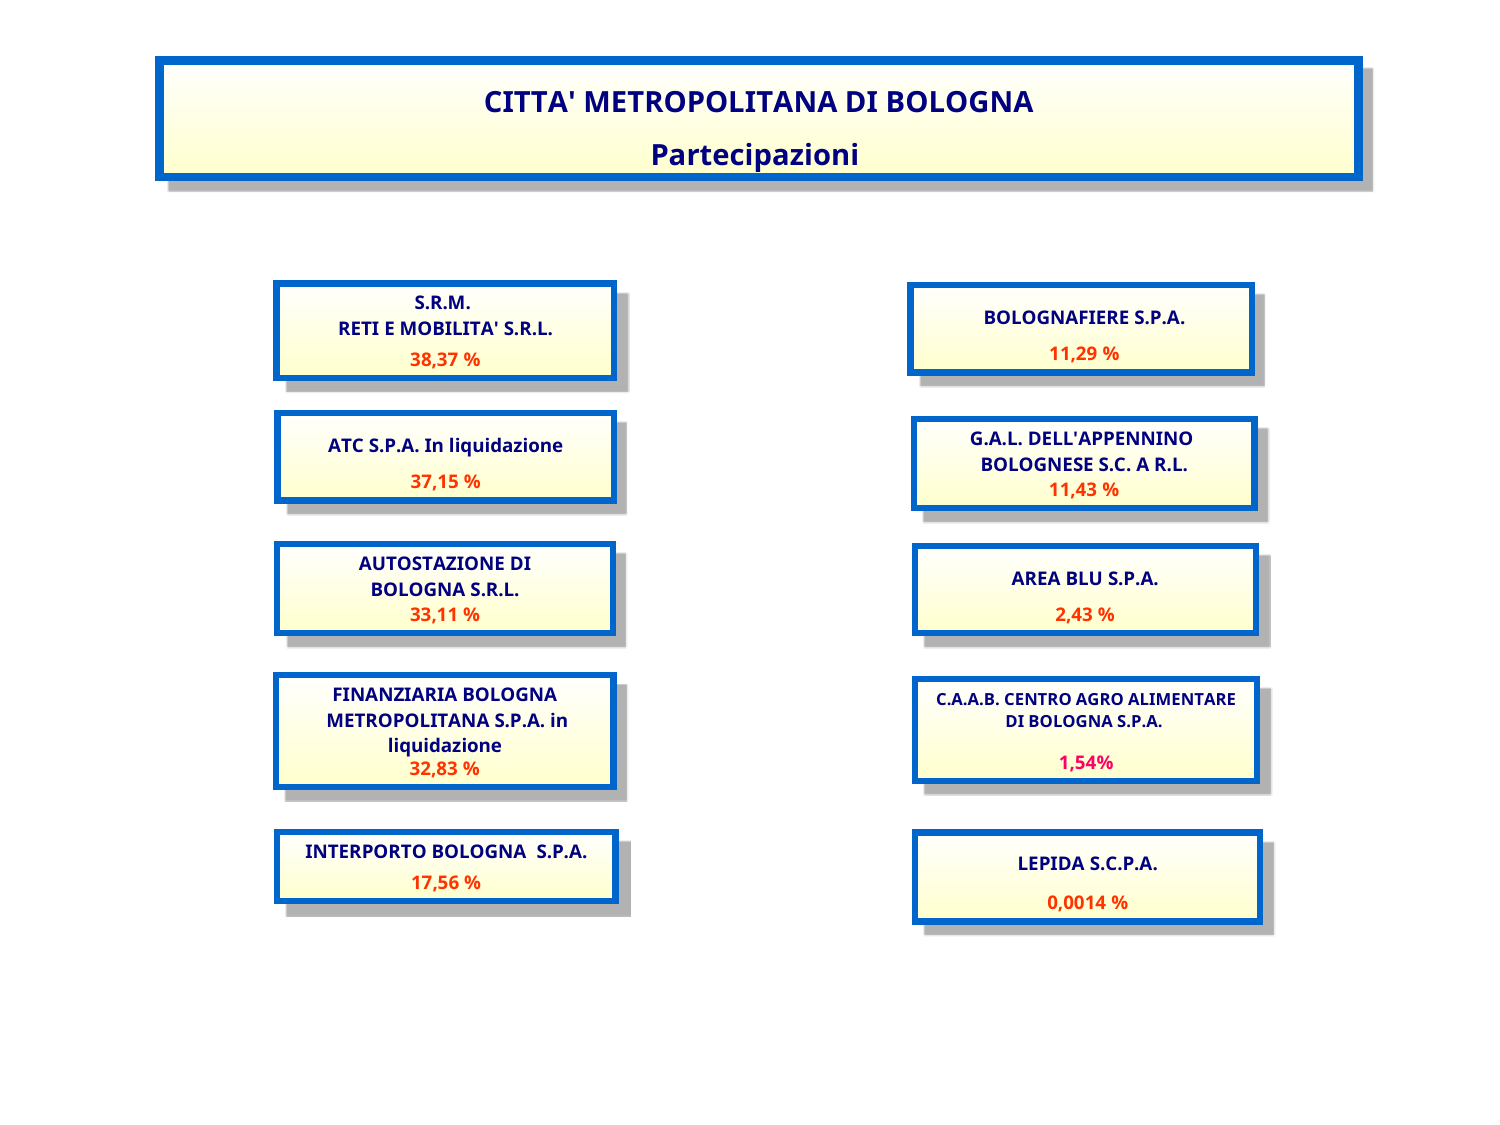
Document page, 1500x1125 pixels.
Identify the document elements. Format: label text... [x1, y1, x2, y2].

text_box S.R.M. RETI E MOBILITA' S.R.L. 38,37 % [276, 283, 615, 379]
text_box AREA BLU S.P.A. 2,43 % [914, 545, 1256, 634]
text_box INTERPORTO BOLOGNA S.P.A. 17,56 % [277, 831, 616, 902]
text_box C.A.A.B. CENTRO AGRO ALIMENTARE DI BOLOGNA S.P.A. 1,54% [915, 679, 1258, 781]
text_box BOLOGNAFIERE S.P.A. 11,29 % [910, 284, 1252, 373]
text_box ATC S.P.A. In liquidazione 37,15 % [277, 412, 614, 501]
text_box FINANZIARIA BOLOGNA METROPOLITANA S.P.A. in liquidazione 32,83 % [276, 675, 614, 787]
text_box AUTOSTAZIONE DI BOLOGNA S.R.L. 33,11 % [277, 544, 613, 634]
text_box LEPIDA S.C.P.A. 0,0014 % [915, 832, 1261, 922]
text_box G.A.L. DELL'APPENNINO BOLOGNESE S.C. A R.L. 11,43 % [913, 419, 1255, 509]
text_box CITTA' METROPOLITANA DI BOLOGNA Partecipazioni [159, 60, 1359, 177]
